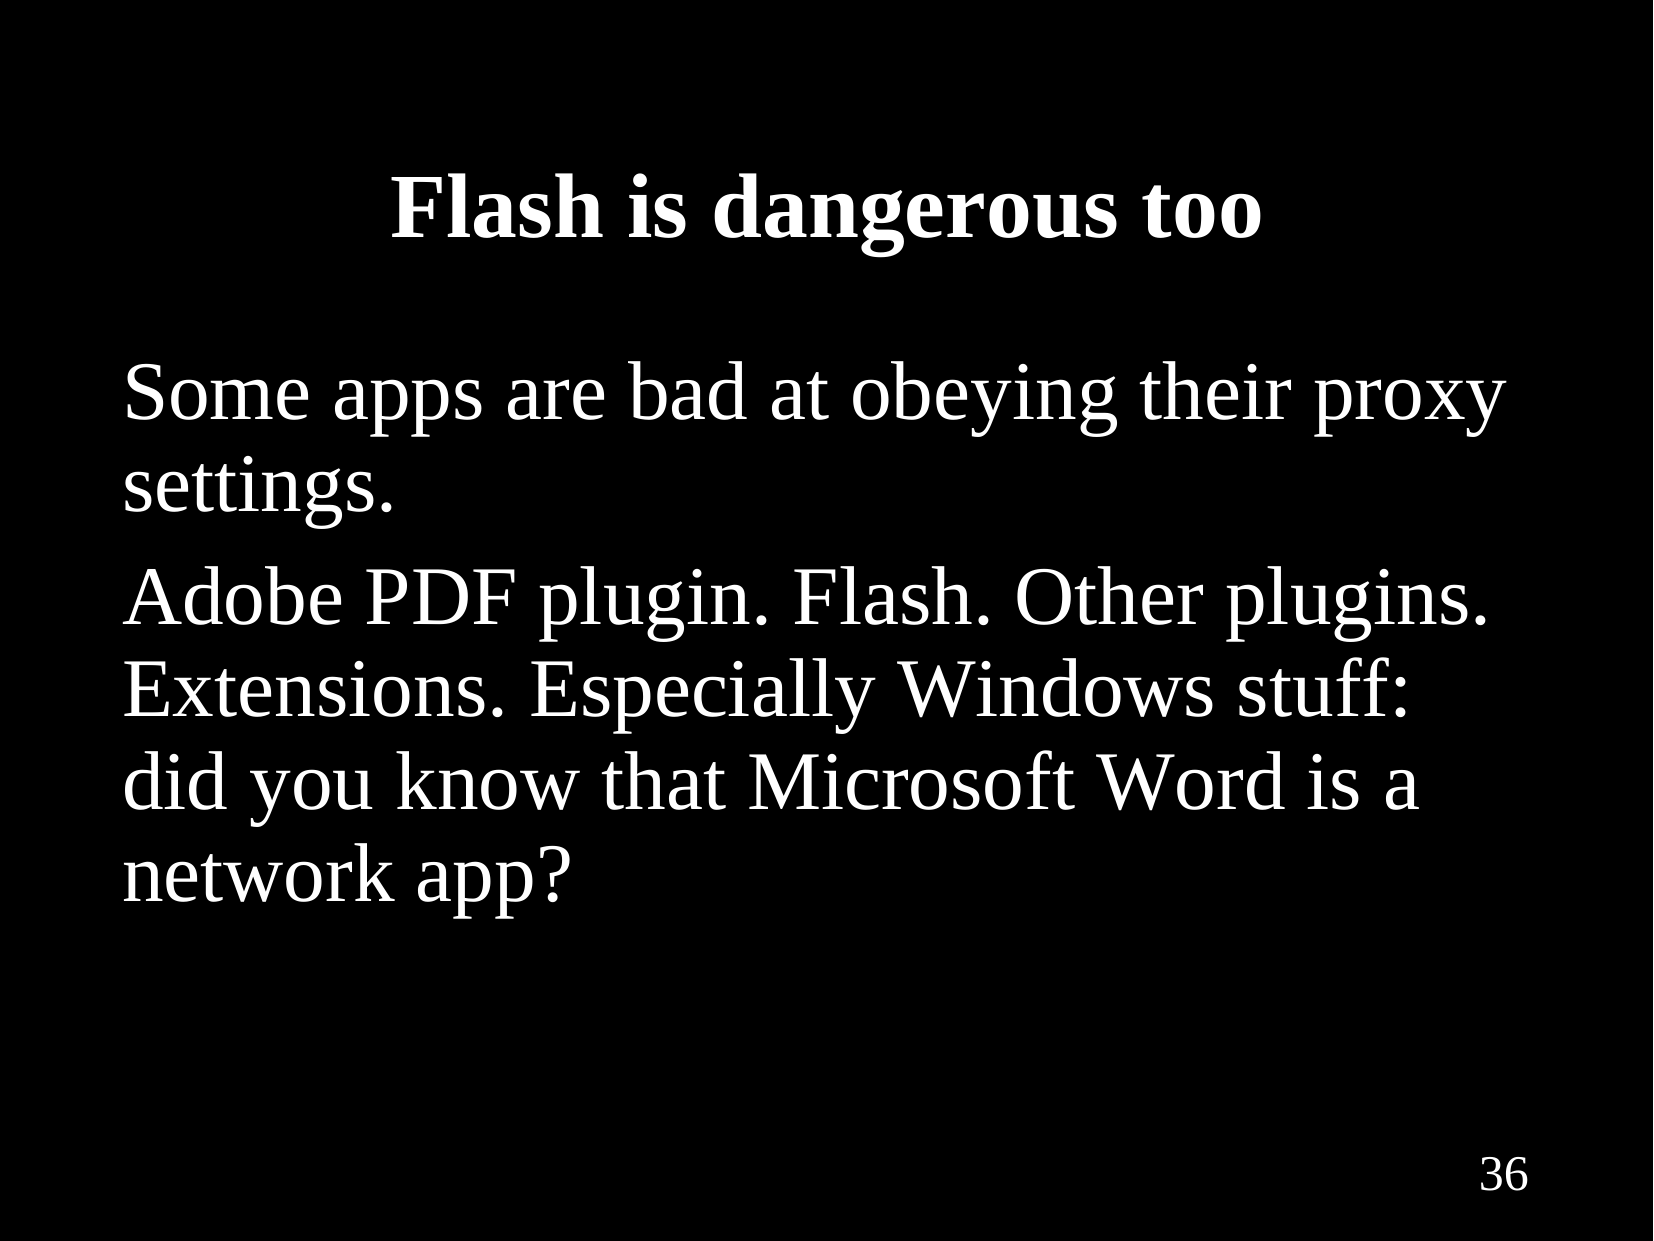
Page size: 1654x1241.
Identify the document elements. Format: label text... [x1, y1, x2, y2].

list Some apps are bad at obeying their proxy settings. Adobe PDF plugin. Flash. Other plugins. Extensions. Especially Windows stuff: did you know that Microsoft Word is a network app? [122, 344, 1534, 1127]
title Flash is dangerous too [122, 102, 1534, 311]
